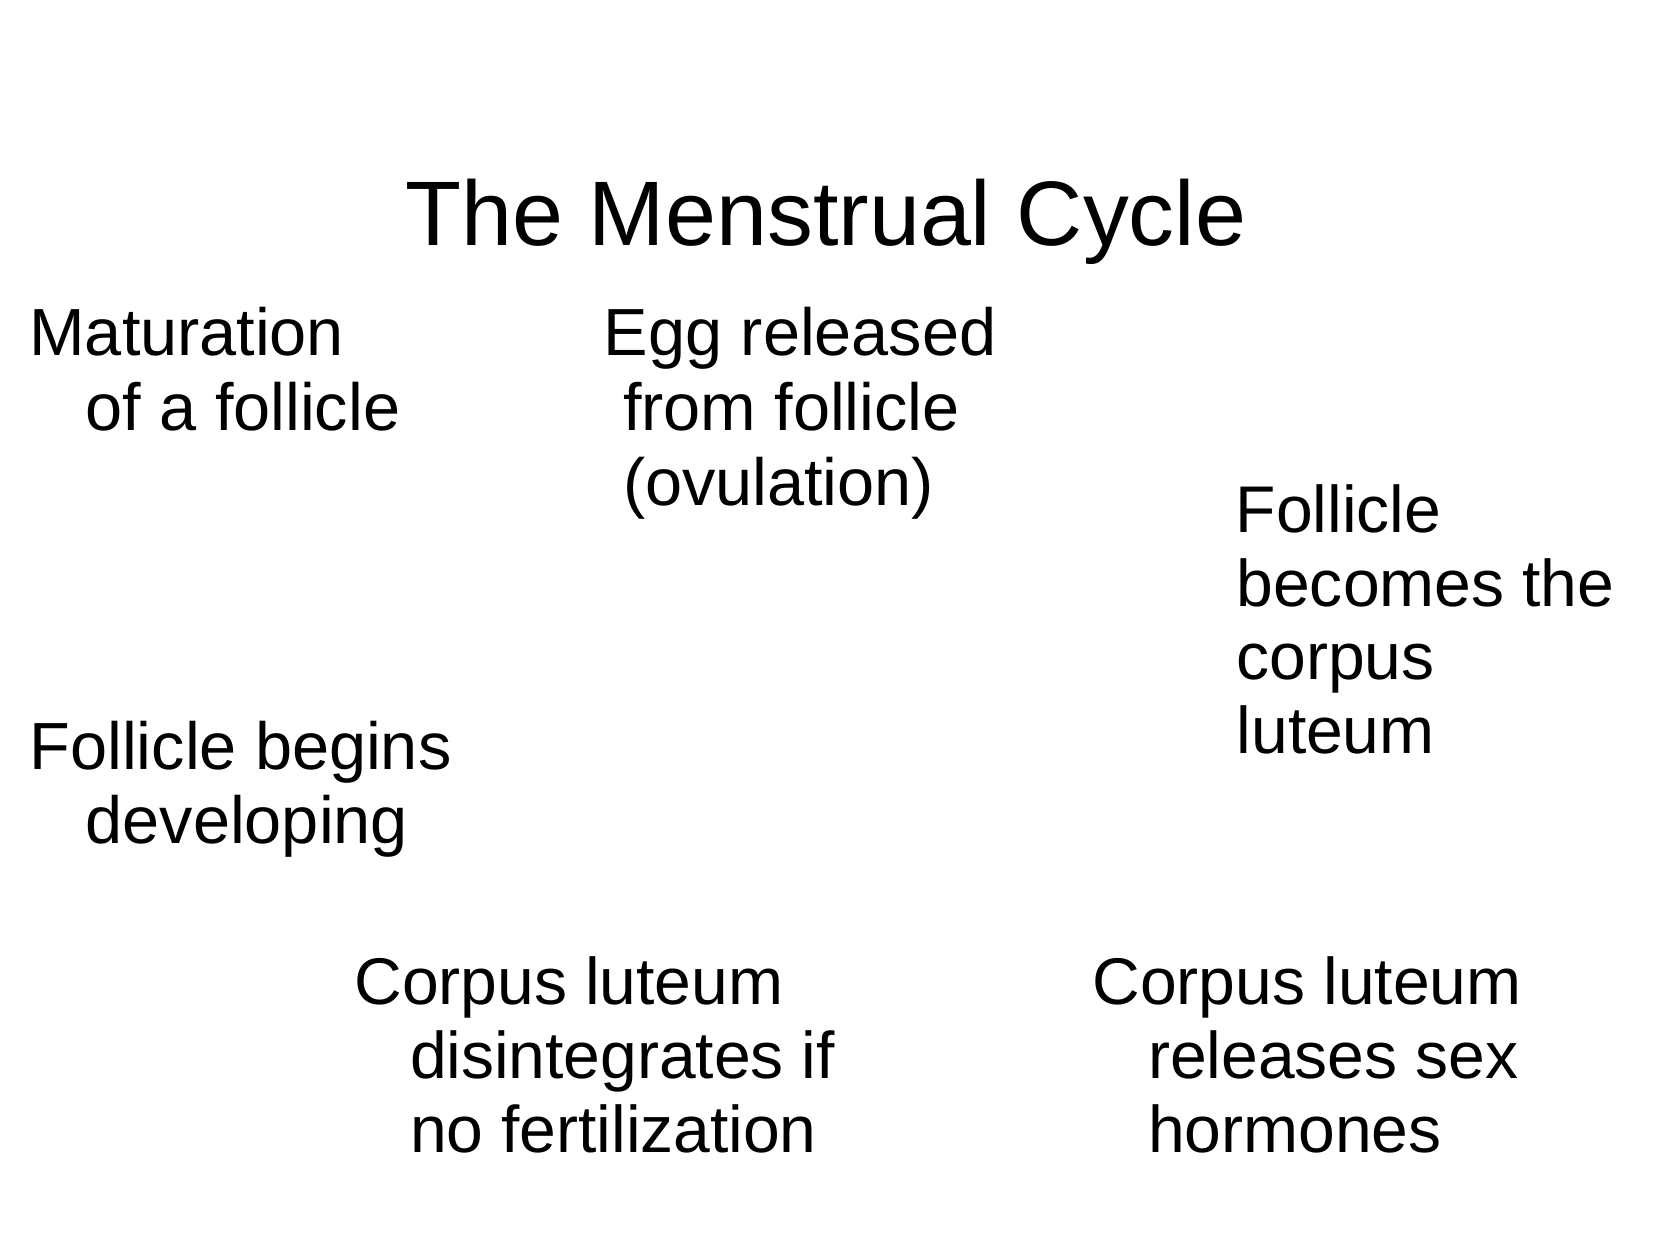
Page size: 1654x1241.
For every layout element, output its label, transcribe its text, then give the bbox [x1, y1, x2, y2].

title The Menstrual Cycle [124, 117, 1530, 310]
list Egg released from follicle (ovulation) [566, 295, 1063, 621]
list Follicle becomes the corpus luteum [1181, 472, 1625, 771]
list Corpus luteum releases sex hormones [1092, 944, 1595, 1169]
list Follicle begins developing [29, 708, 591, 907]
list Maturation of a follicle [29, 295, 414, 624]
list Corpus luteum disintegrates if no fertilization [354, 944, 916, 1169]
